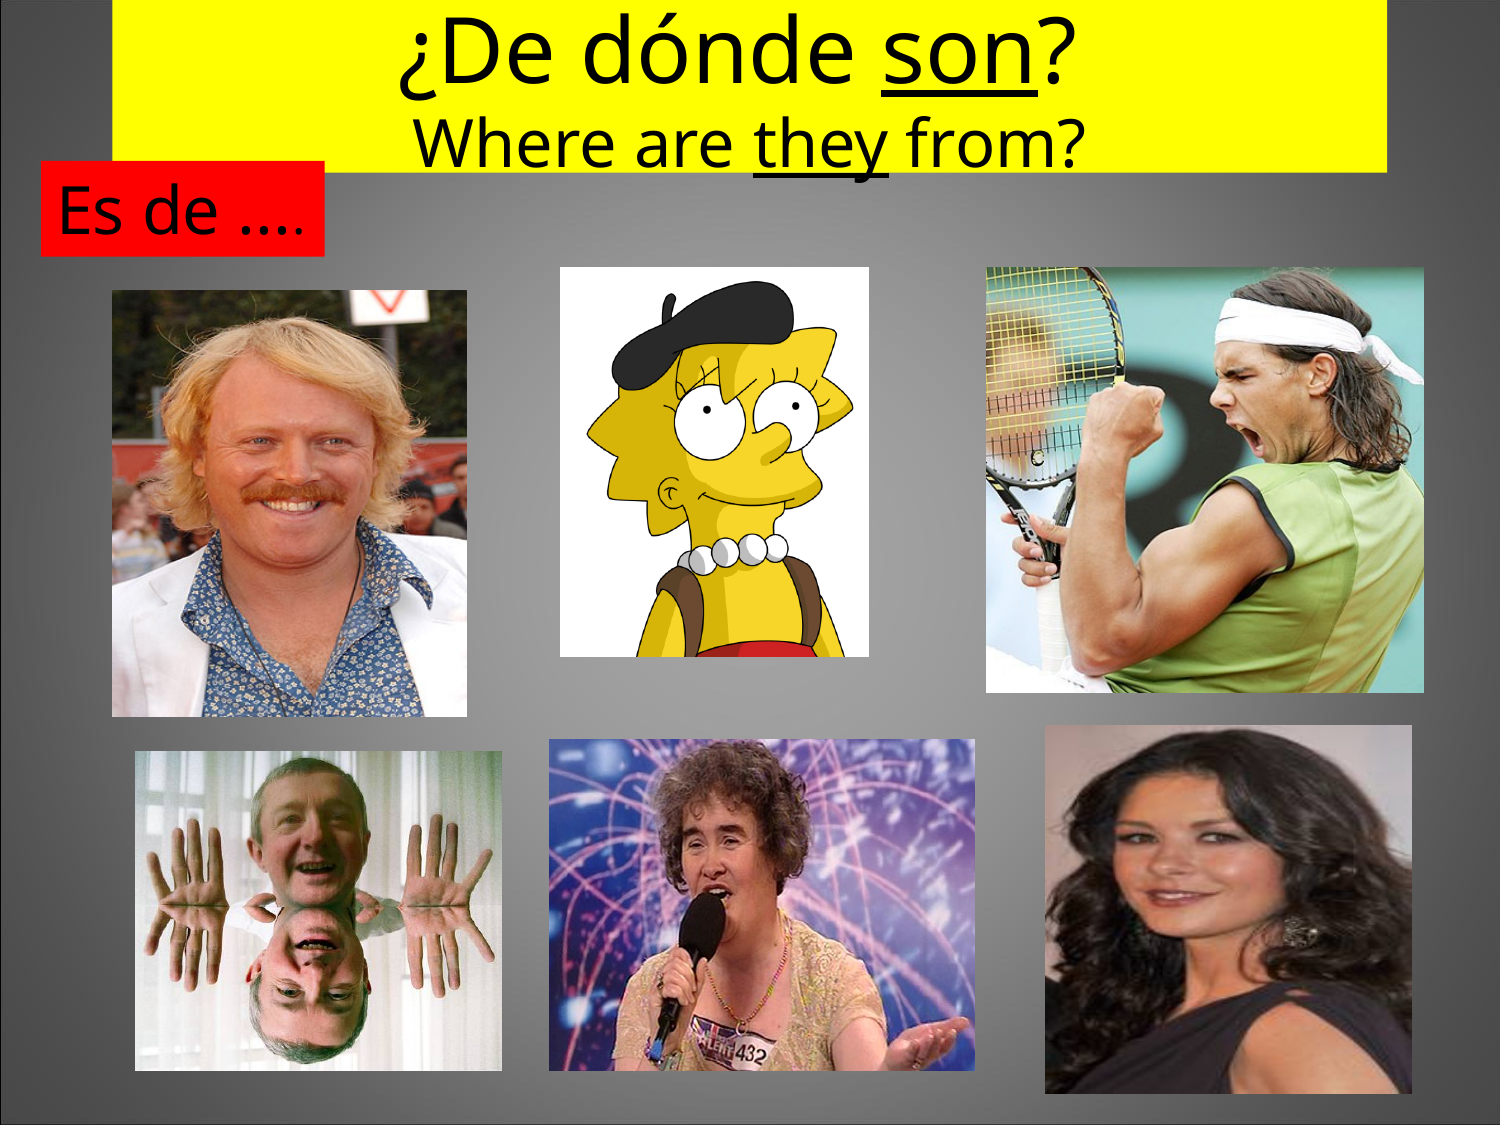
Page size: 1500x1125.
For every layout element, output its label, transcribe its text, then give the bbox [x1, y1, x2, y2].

text_box Es de .... [41, 160, 325, 257]
title ¿De dónde son? Where are they from? [112, 0, 1388, 173]
picture [0, 0, 1500, 1125]
